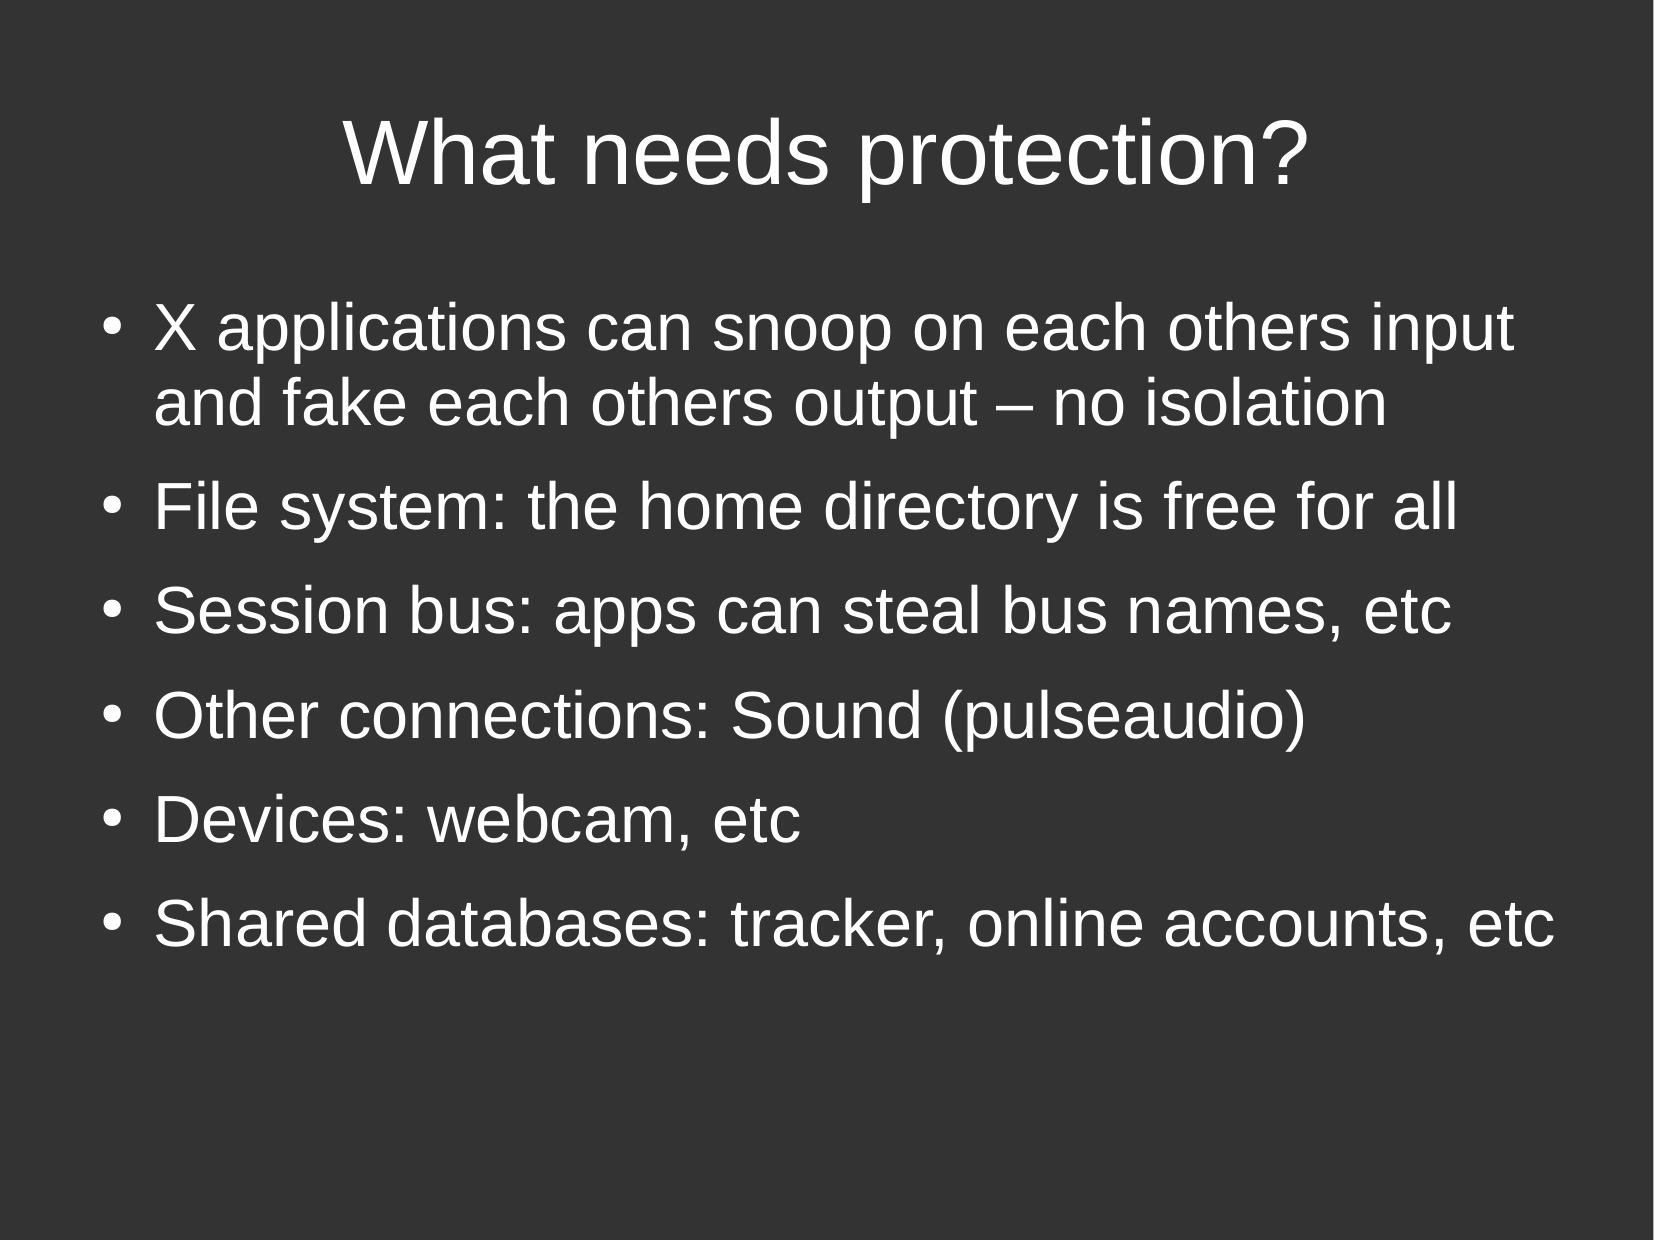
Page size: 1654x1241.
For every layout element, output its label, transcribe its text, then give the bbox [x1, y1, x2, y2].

list X applications can snoop on each others input and fake each others output – no isolation File system: the home directory is free for all Session bus: apps can steal bus names, etc Other connections: Sound (pulseaudio) Devices: webcam, etc Shared databases: tracker, online accounts, etc [82, 290, 1571, 1010]
title What needs protection? [82, 49, 1571, 257]
